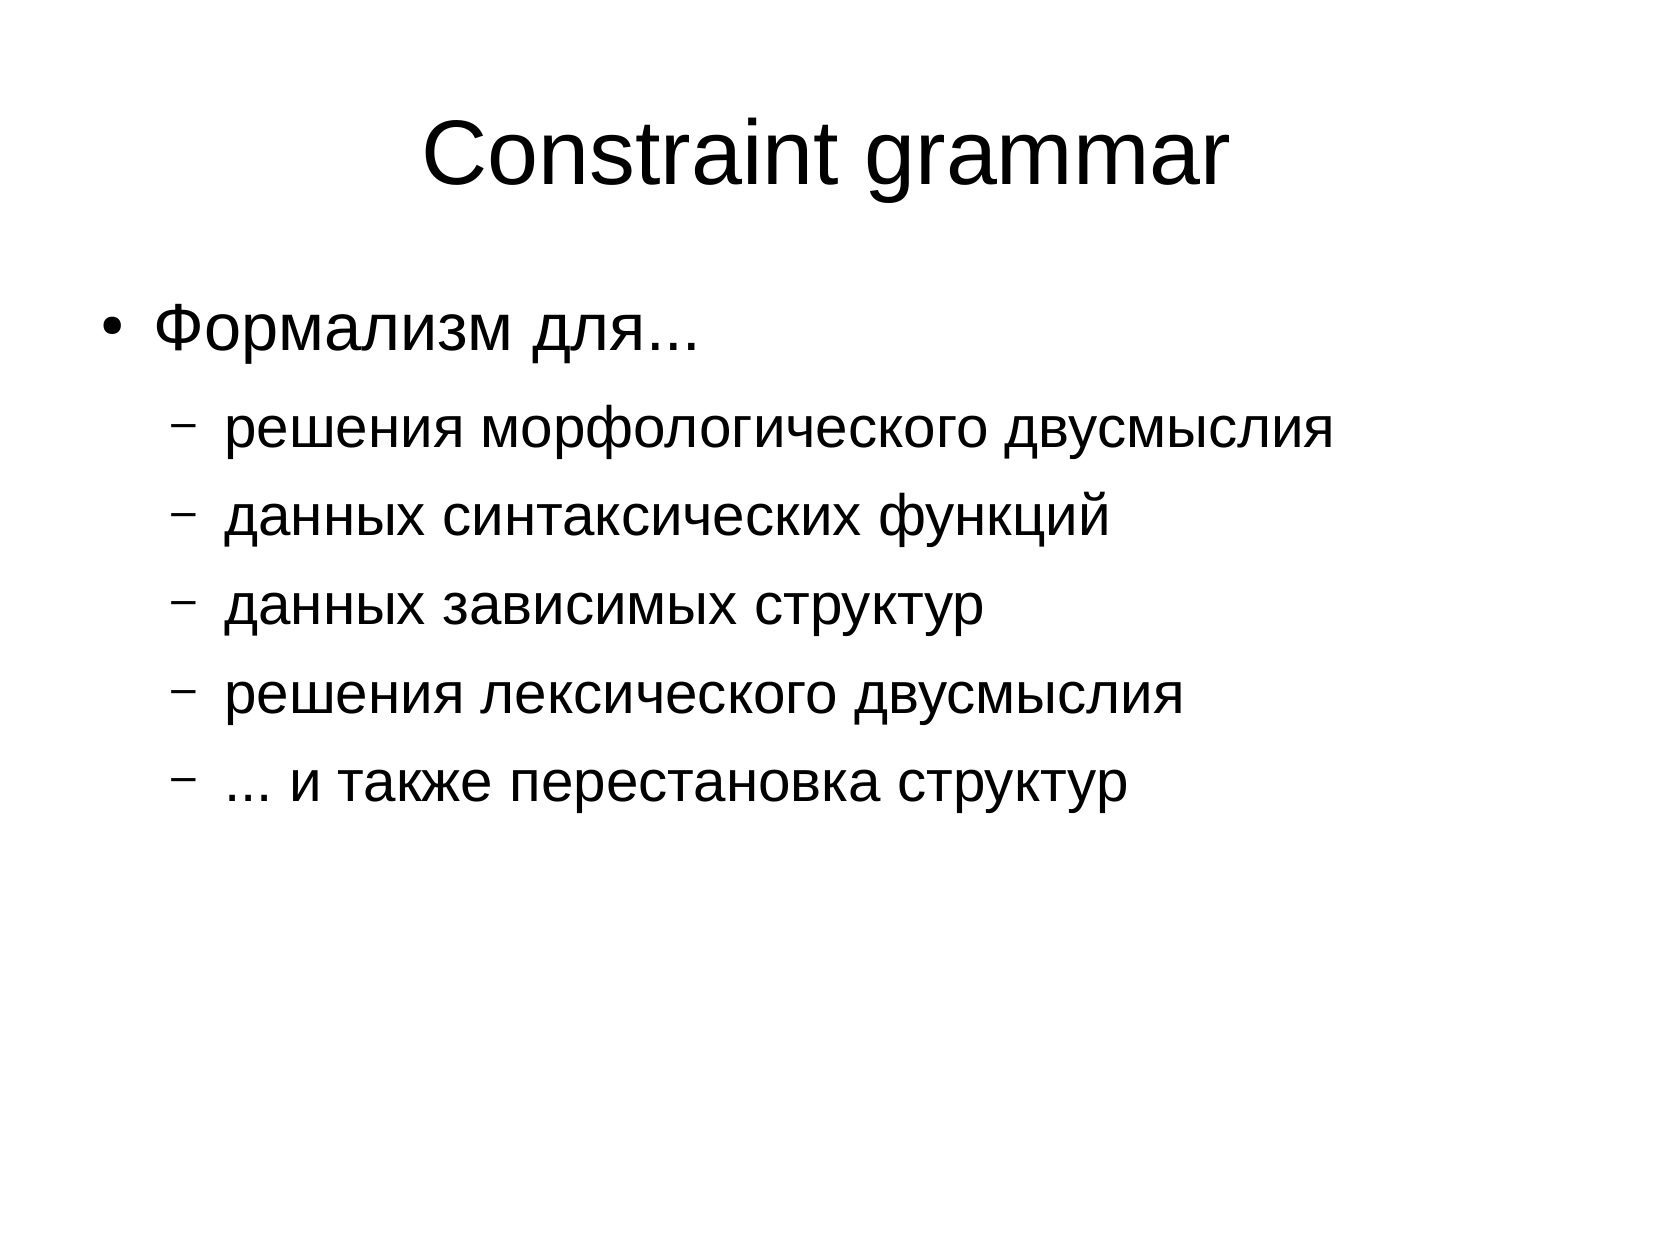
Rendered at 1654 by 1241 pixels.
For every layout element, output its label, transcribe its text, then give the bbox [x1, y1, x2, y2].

title Constraint grammar [82, 49, 1571, 257]
list Формализм для... решения морфологического двусмыслия данных синтаксических функций данных зависимых структур решения лексического двусмыслия ... и также перестановка структур [82, 290, 1571, 1010]
